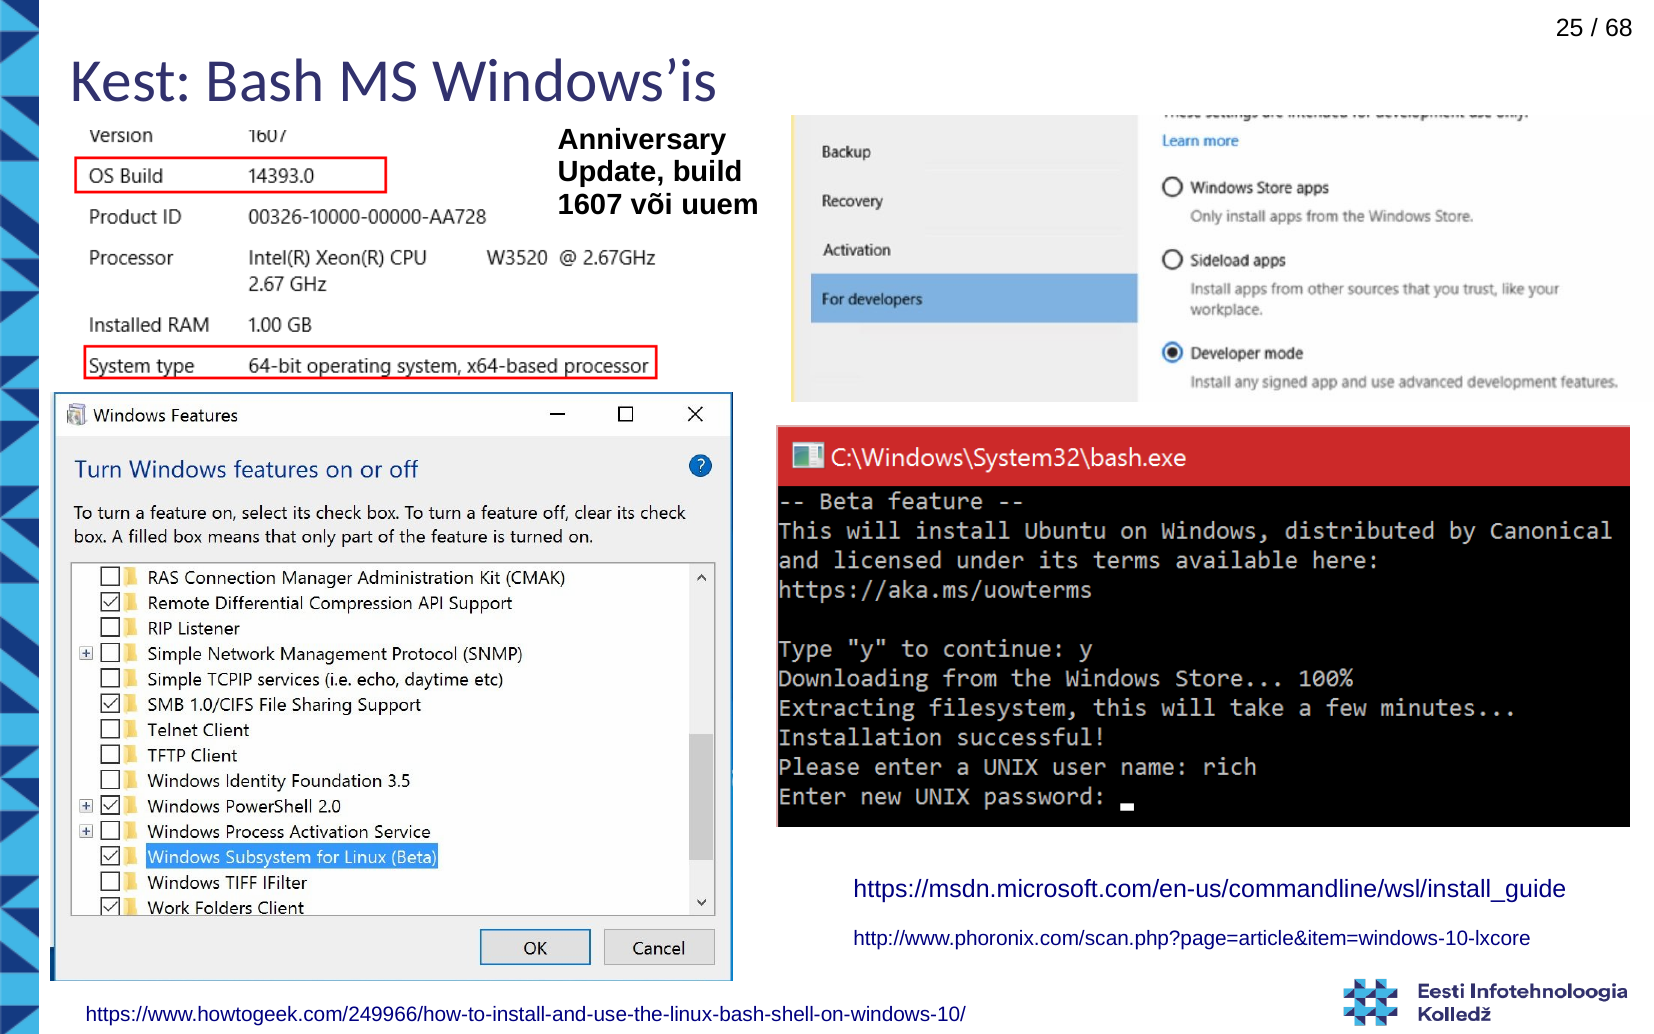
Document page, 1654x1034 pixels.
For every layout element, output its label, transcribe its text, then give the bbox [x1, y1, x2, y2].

title Kest: Bash MS Windows’is [70, 41, 1630, 130]
picture [50, 392, 733, 981]
text_box https://www.howtogeek.com/249966/how-to-install-and-use-the-linux-bash-shell-on-windows-10/ [70, 995, 992, 1034]
picture [776, 425, 1630, 827]
text_box http://www.phoronix.com/scan.php?page=article&item=windows-10-lxcore [838, 918, 1572, 957]
text_box Anniversary Update, build 1607 või uuem [543, 115, 792, 229]
text_box https://msdn.microsoft.com/en-us/commandline/wsl/install_guide [838, 866, 1605, 910]
picture [791, 115, 1654, 402]
picture [59, 130, 697, 390]
